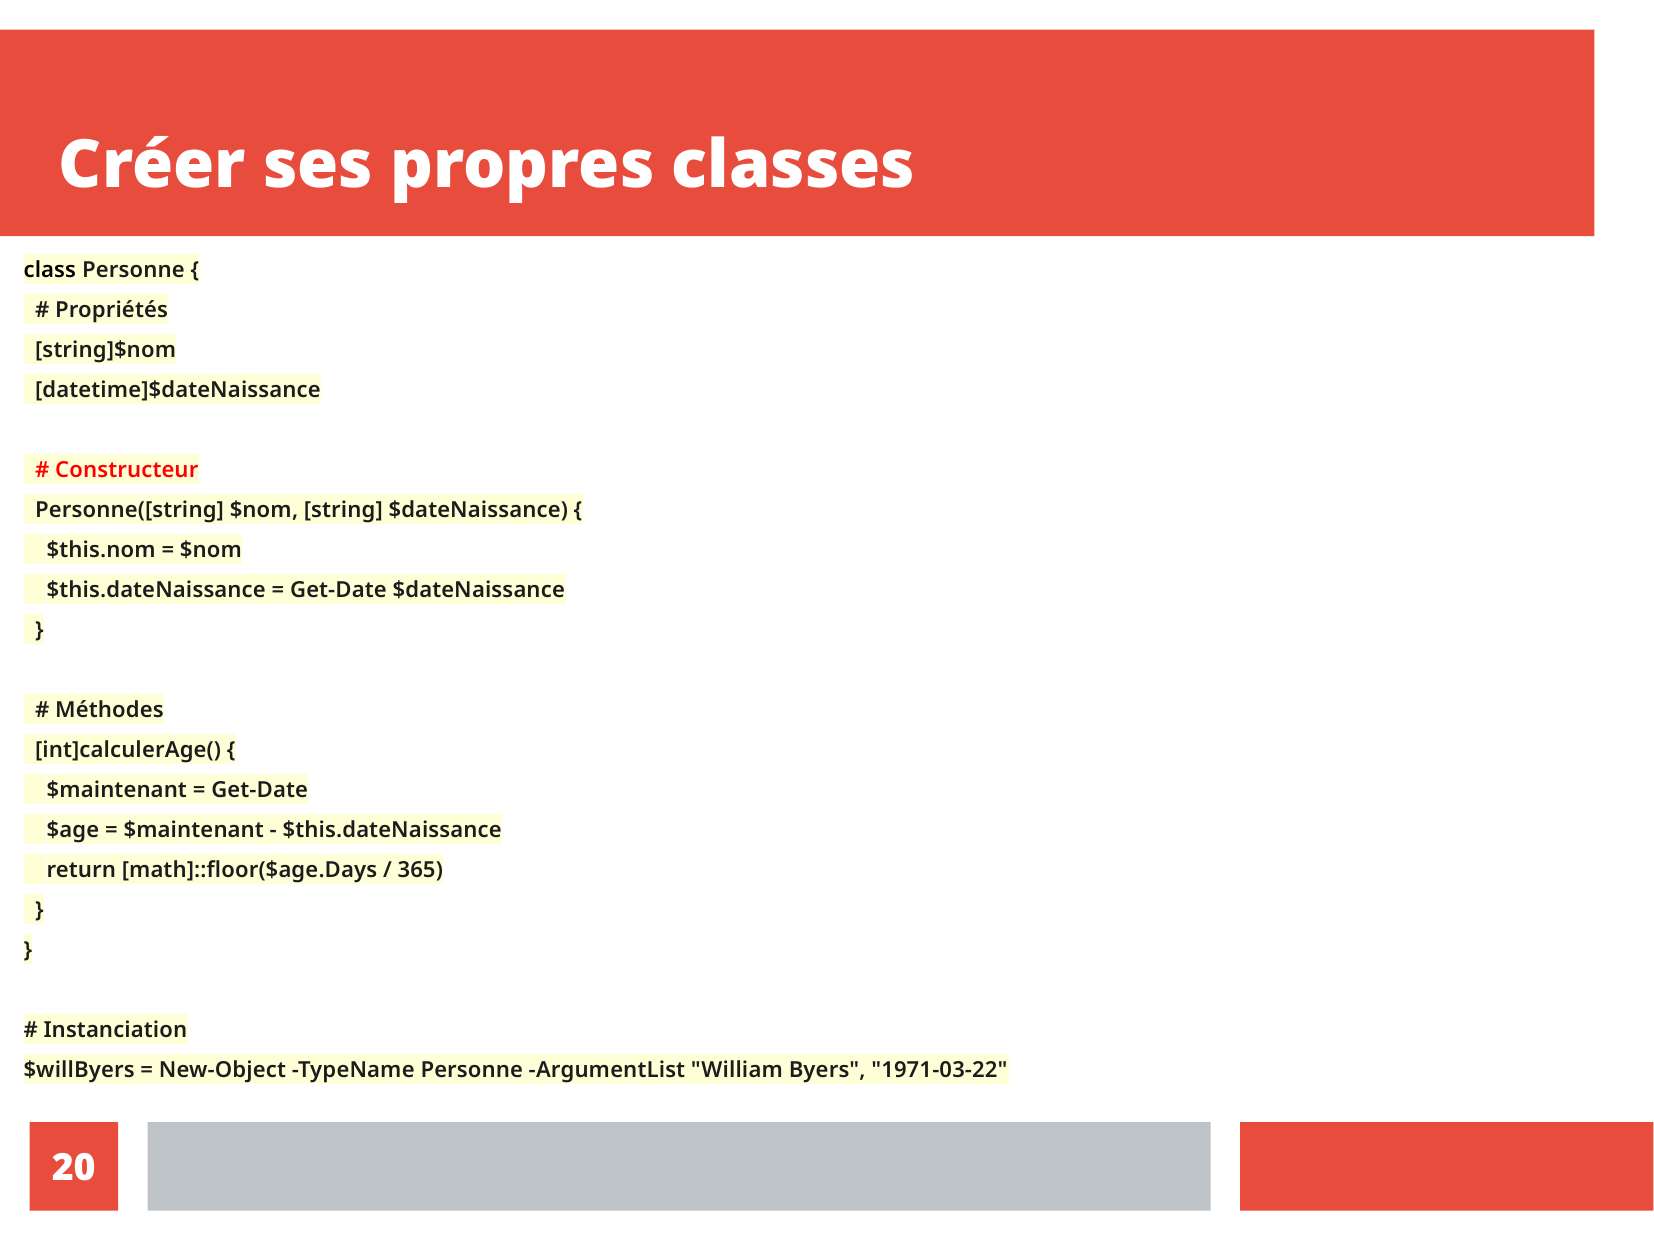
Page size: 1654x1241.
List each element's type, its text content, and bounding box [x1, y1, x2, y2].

title Créer ses propres classes [59, 59, 1595, 207]
list class Personne { # Propriétés [string]$nom [datetime]$dateNaissance # Constructeur Personne([string] $nom, [string] $dateNaissance) { $this.nom = $nom $this.dateNaissance = Get-Date $dateNaissance } # Méthodes [int]calculerAge() { $maintenant = Get-Date $age = $maintenant - $this.dateNaissance return [math]::floor($age.Days / 365) } } # Instanciation $willByers = New-Object -TypeName Personne -ArgumentList "William Byers", "1971-03-22" [23, 253, 1654, 1105]
